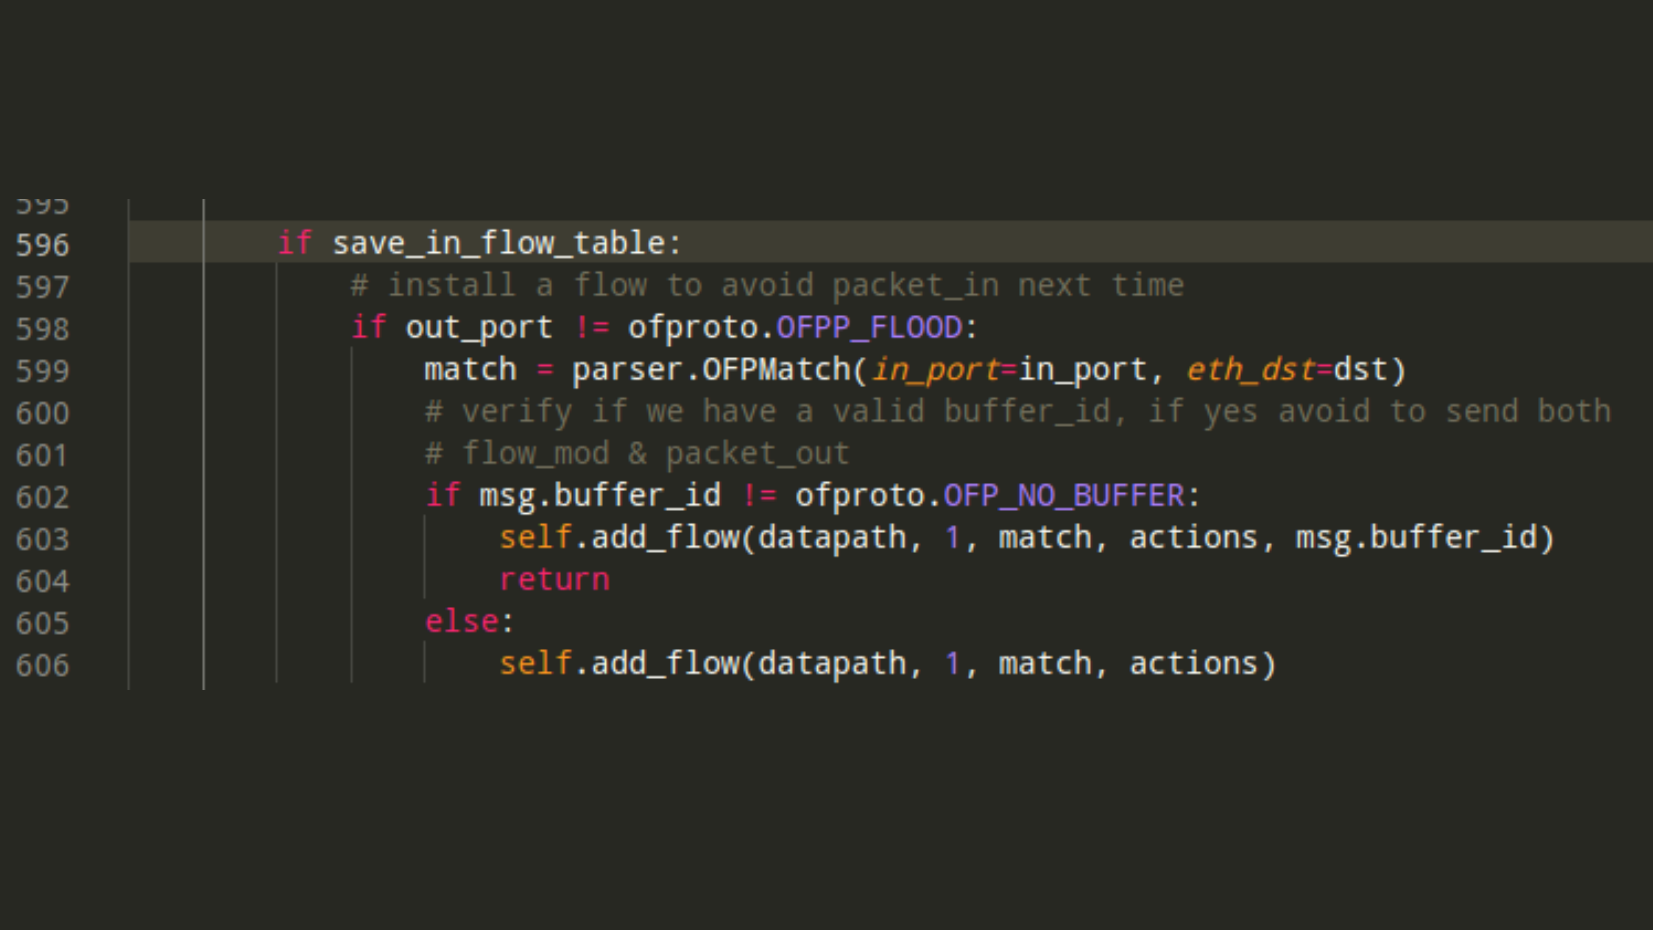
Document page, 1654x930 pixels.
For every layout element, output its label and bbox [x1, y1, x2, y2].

picture [0, 199, 1653, 690]
